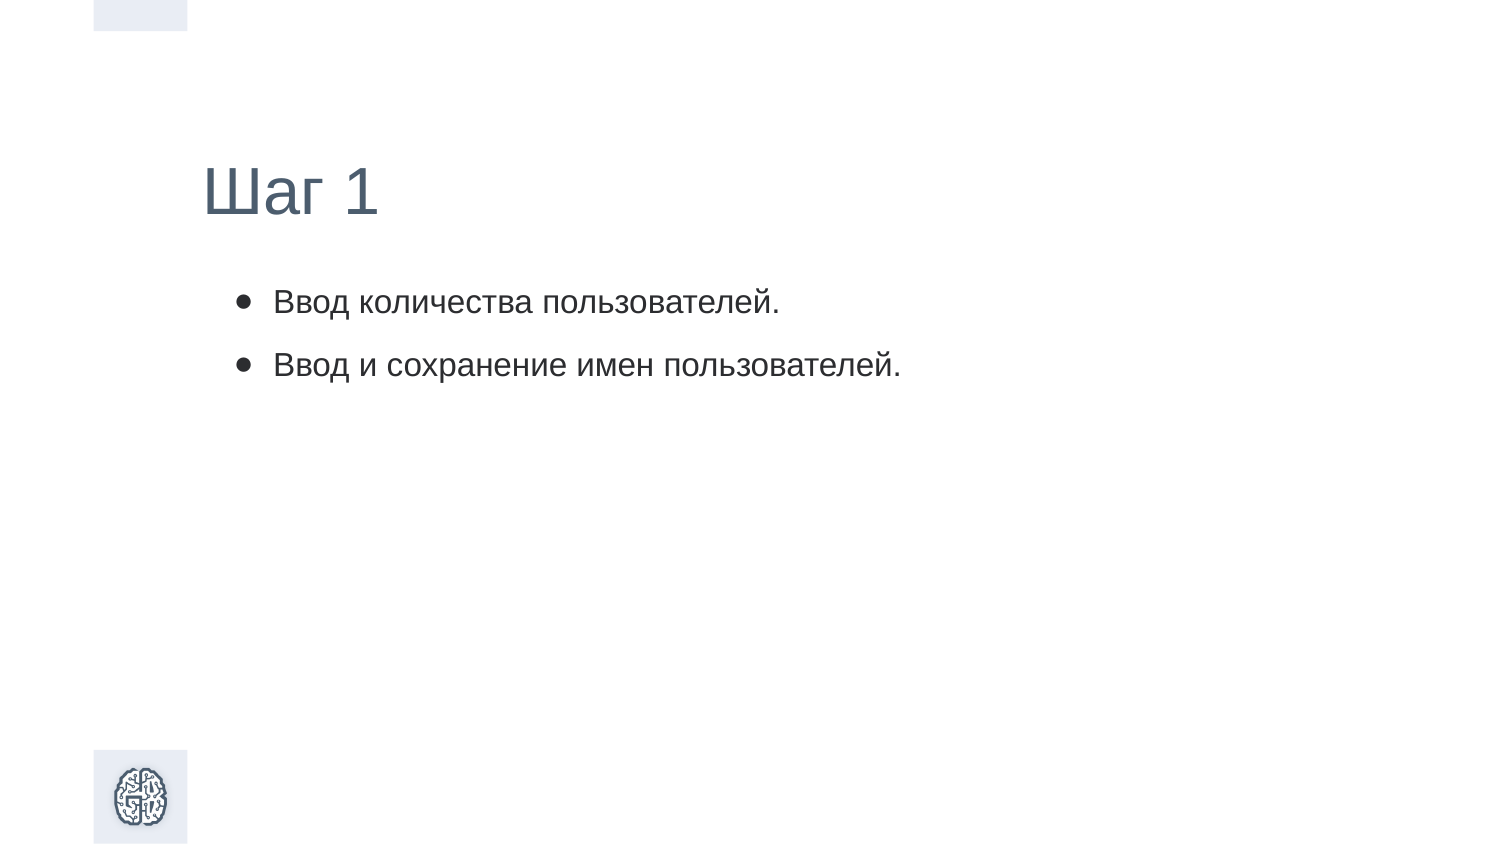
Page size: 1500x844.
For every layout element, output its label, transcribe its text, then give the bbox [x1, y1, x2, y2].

text_box Ввод и сохранение имен пользователей. [187, 322, 1312, 384]
picture [106, 760, 175, 834]
text_box Ввод количества пользователей. [187, 259, 1312, 322]
text_box Шаг 1 [187, 93, 1312, 259]
